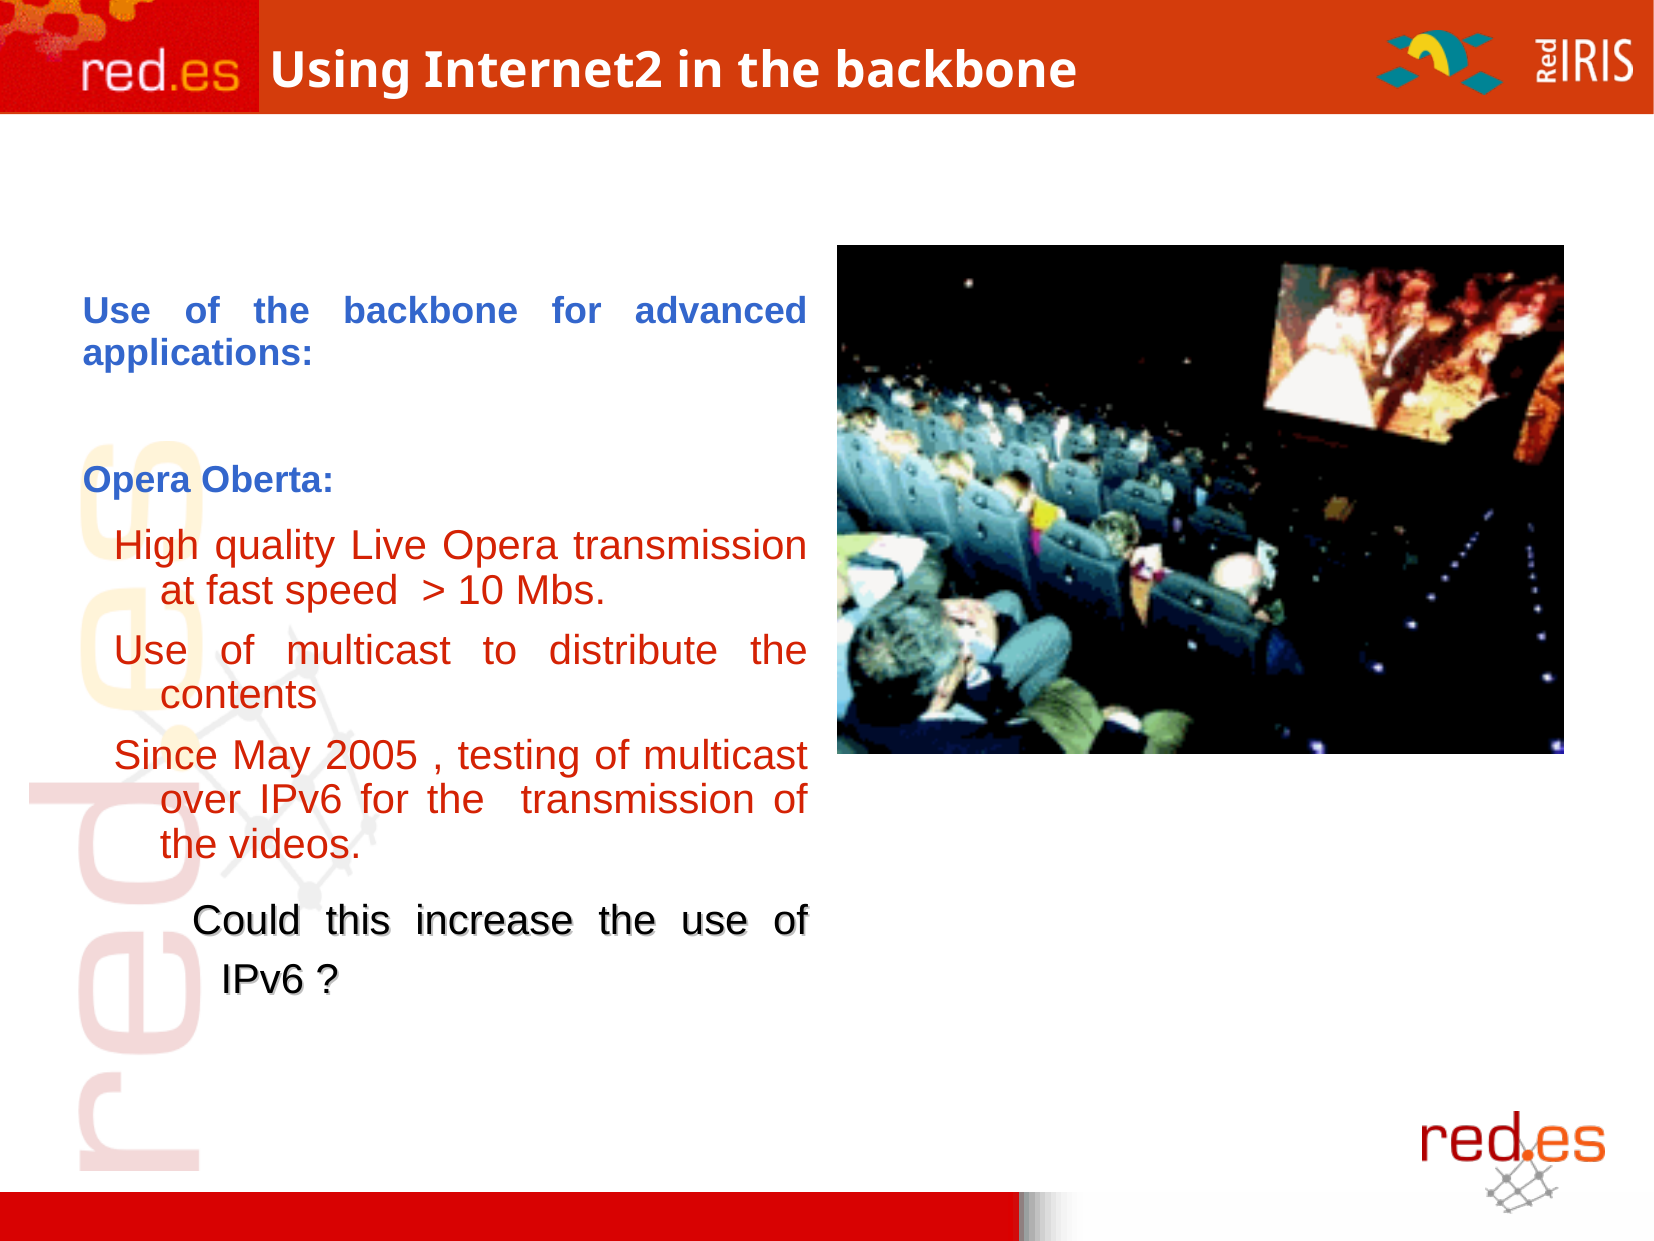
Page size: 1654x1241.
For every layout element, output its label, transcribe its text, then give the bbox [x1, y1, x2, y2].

picture [29, 441, 380, 1171]
picture [0, 1111, 1654, 1241]
picture [1556, 30, 1633, 95]
picture [0, 0, 259, 112]
title Using Internet2 in the backbone [269, 0, 1556, 140]
list Use of the backbone for advanced applications: Opera Oberta: High quality Live Opera transmission at fast speed > 10 Mbs. Use of multicast to distribute the contents Since May 2005 , testing of multicast over IPv6 for the transmission of the videos. Could this increase the use of IPv6 ? [82, 289, 809, 1108]
picture [837, 245, 1564, 754]
